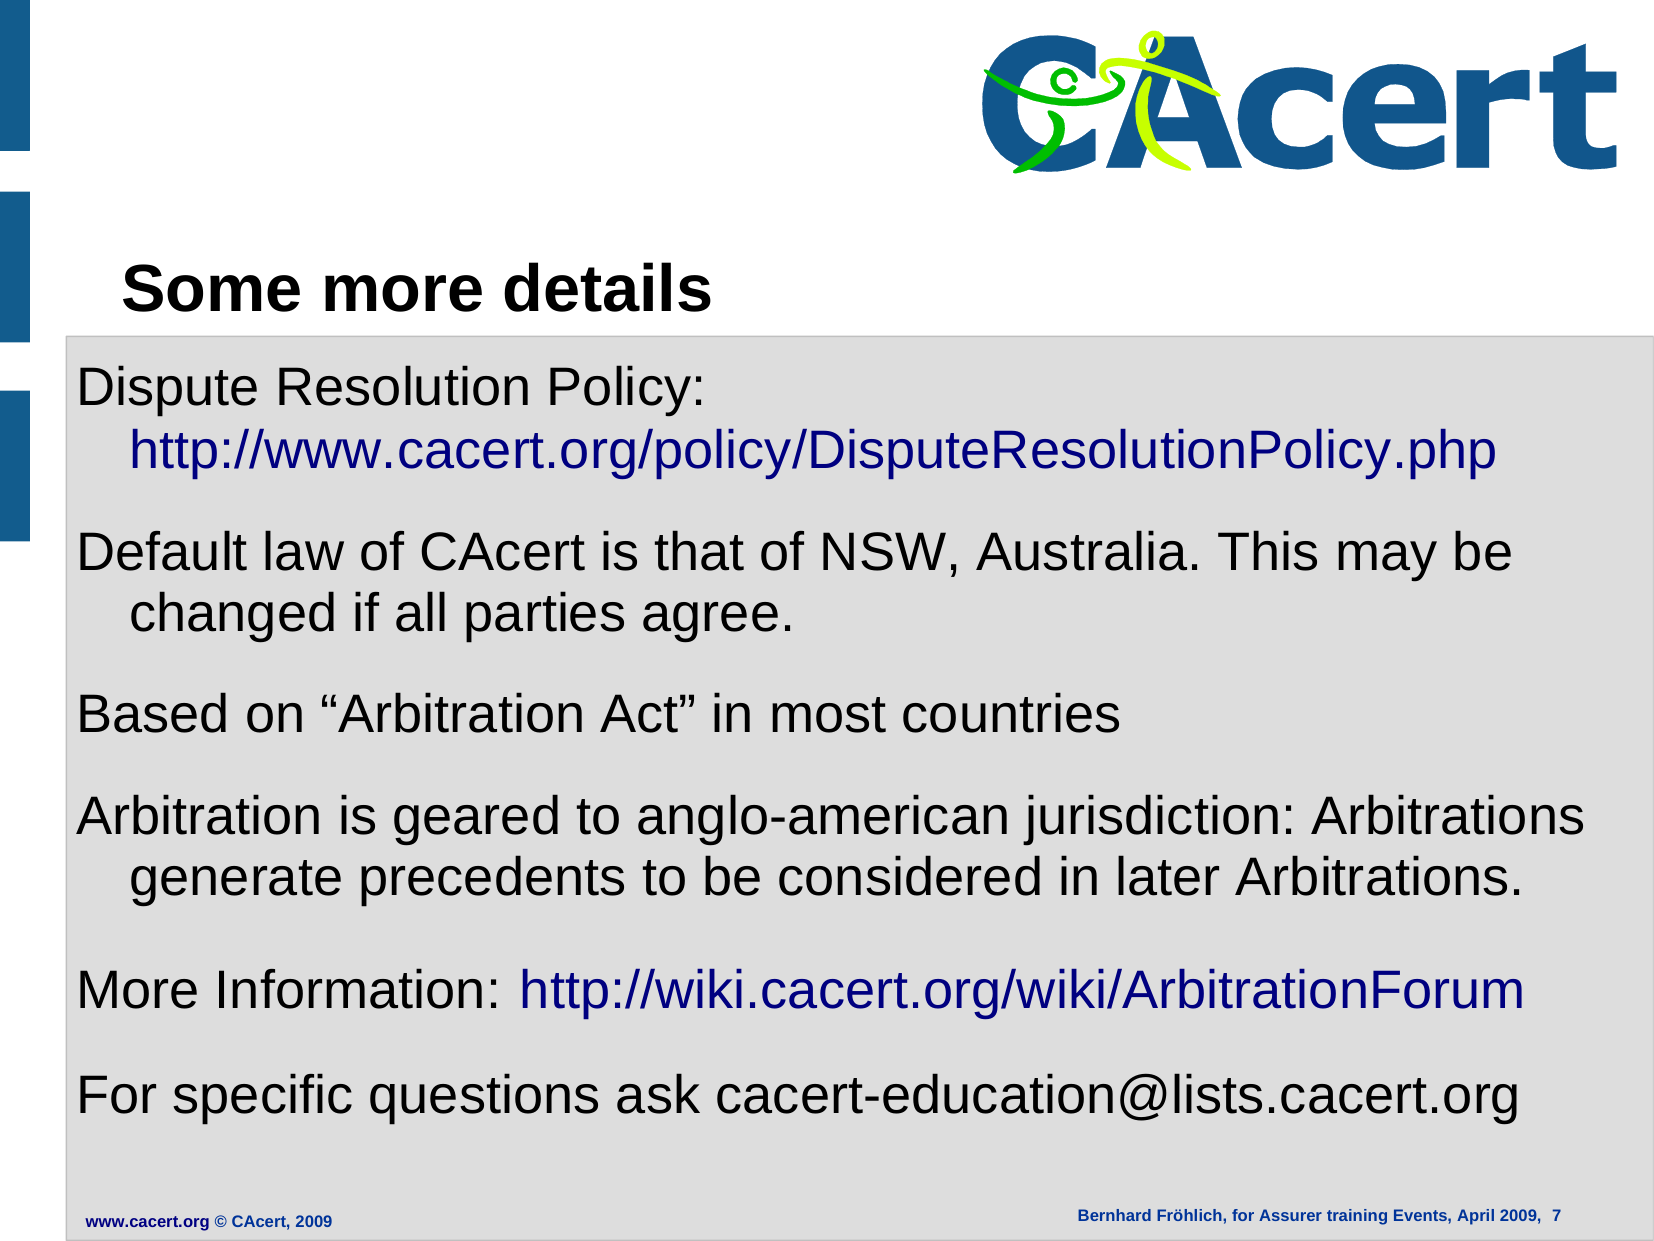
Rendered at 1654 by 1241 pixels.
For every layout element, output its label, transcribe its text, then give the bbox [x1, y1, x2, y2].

title Some more details [121, 167, 1533, 326]
list Dispute Resolution Policy: http://www.cacert.org/policy/DisputeResolutionPolicy.php Default law of CAcert is that of NSW, Australia. This may be changed if all parties agree. Based on “Arbitration Act” in most countries Arbitration is geared to anglo-american jurisdiction: Arbitrations generate precedents to be considered in later Arbitrations. More Information: http://wiki.cacert.org/wiki/ArbitrationForum For specific questions ask cacert-education@lists.cacert.org [59, 344, 1595, 1211]
